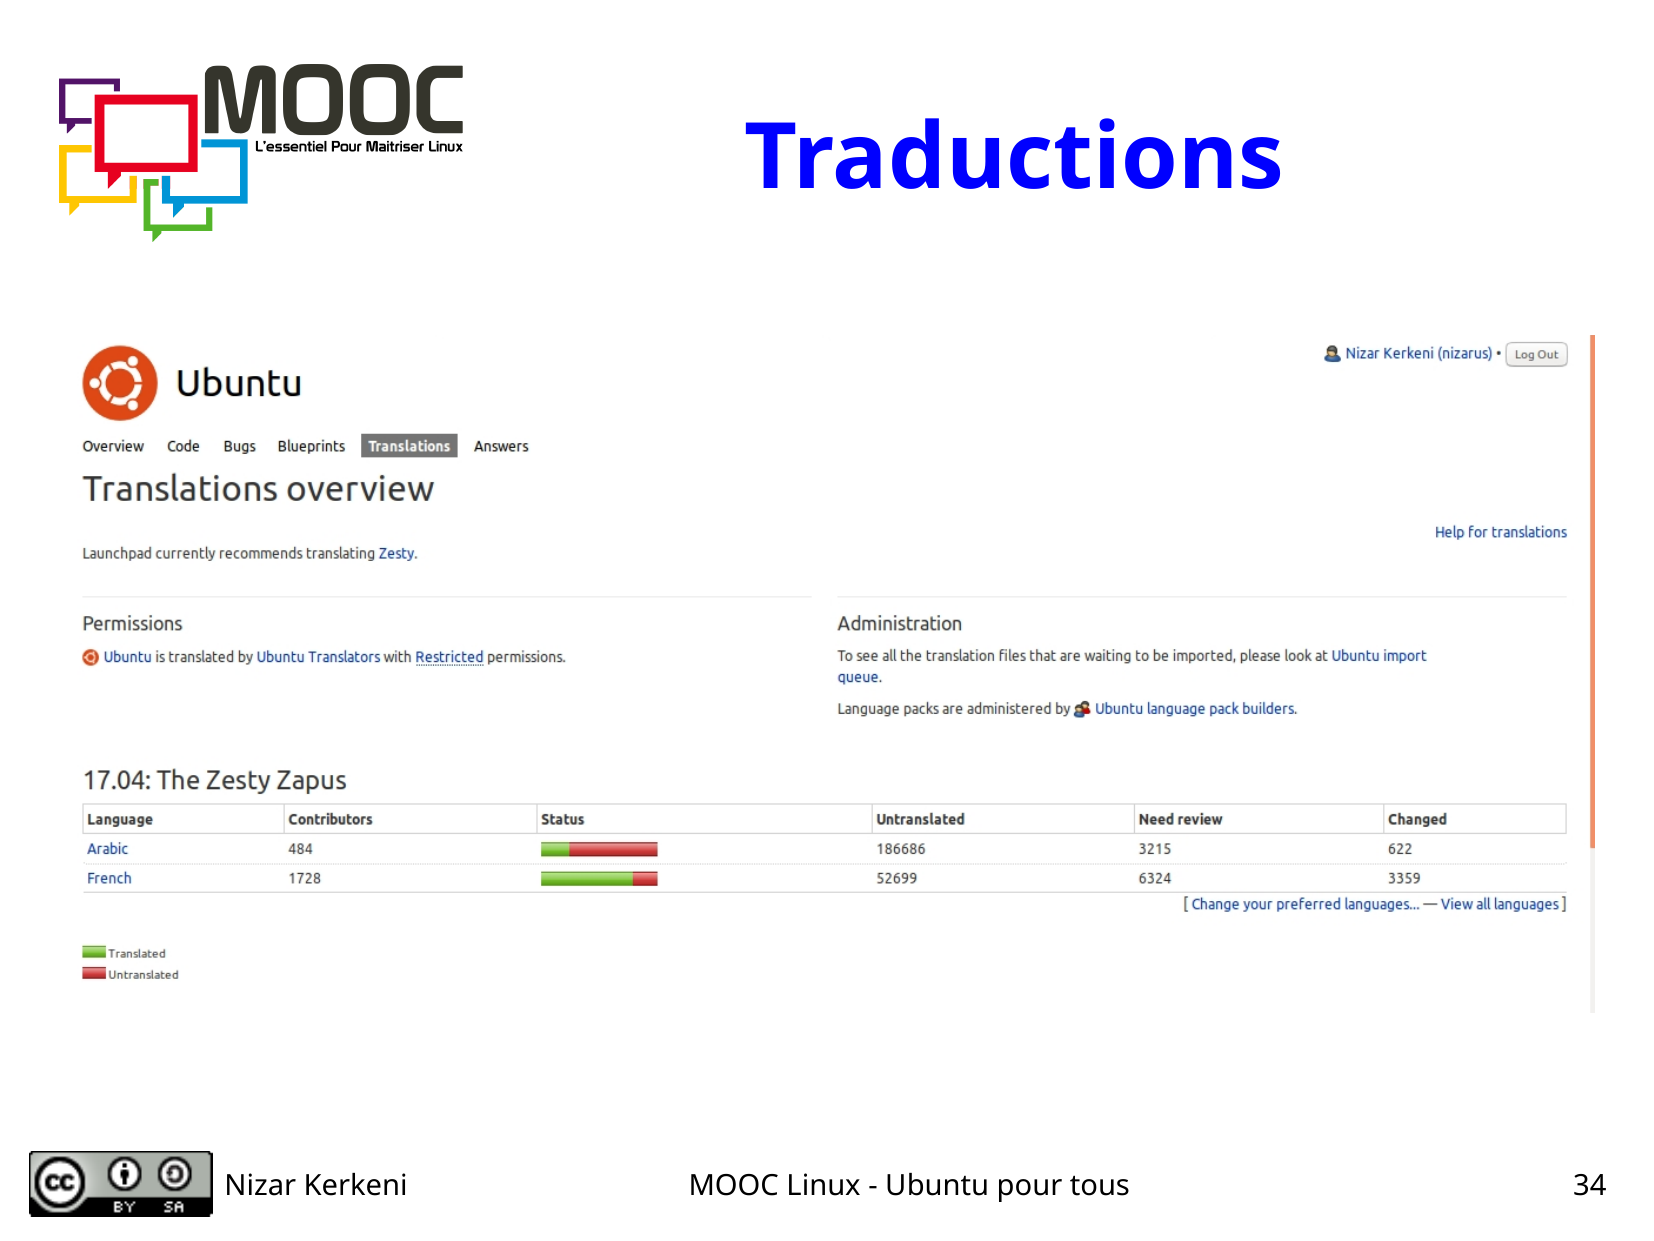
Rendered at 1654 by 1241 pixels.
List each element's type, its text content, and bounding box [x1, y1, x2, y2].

picture [59, 335, 1595, 1013]
picture [59, 64, 460, 242]
title Traductions [460, 49, 1568, 257]
picture [29, 1151, 213, 1217]
